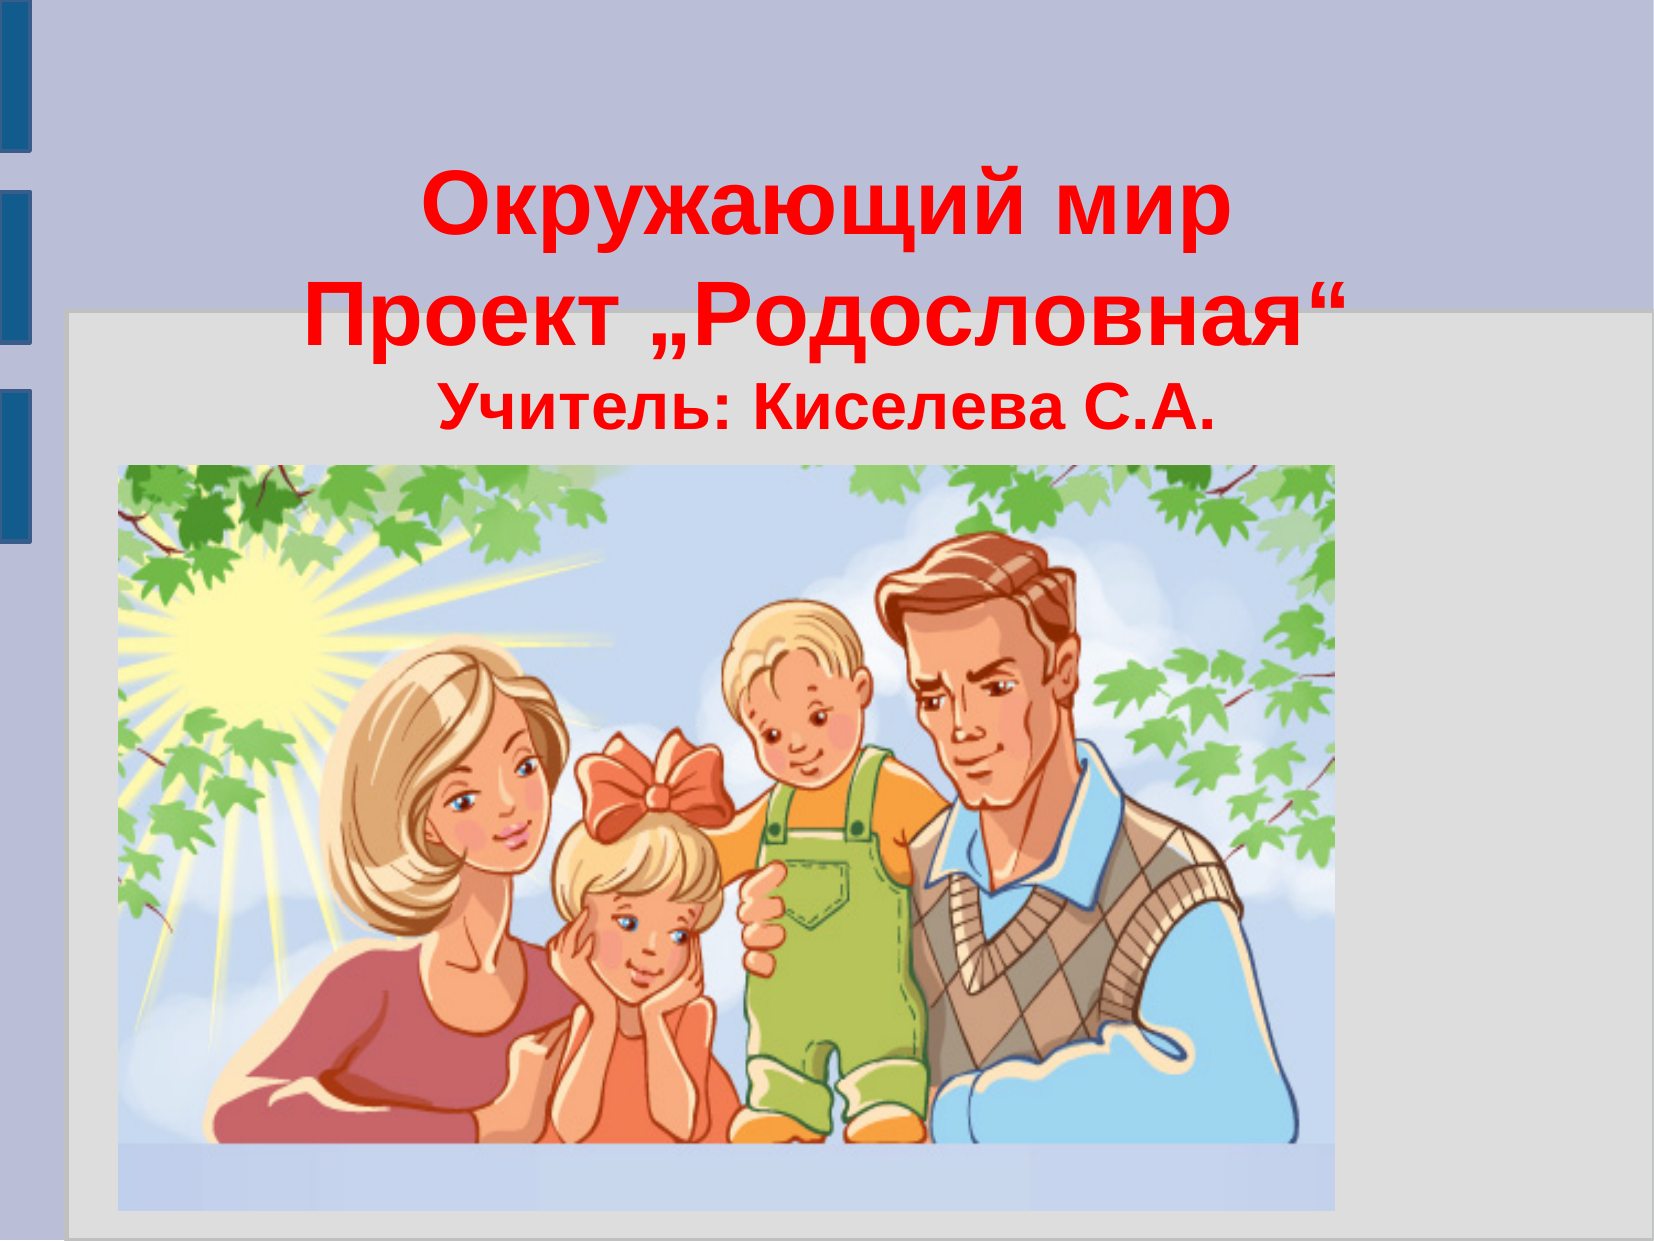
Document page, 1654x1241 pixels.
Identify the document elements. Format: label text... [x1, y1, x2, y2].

title Окружающий мир Проект „Родословная“ Учитель: Киселева С.А. [121, 143, 1534, 246]
picture [118, 465, 1335, 1211]
